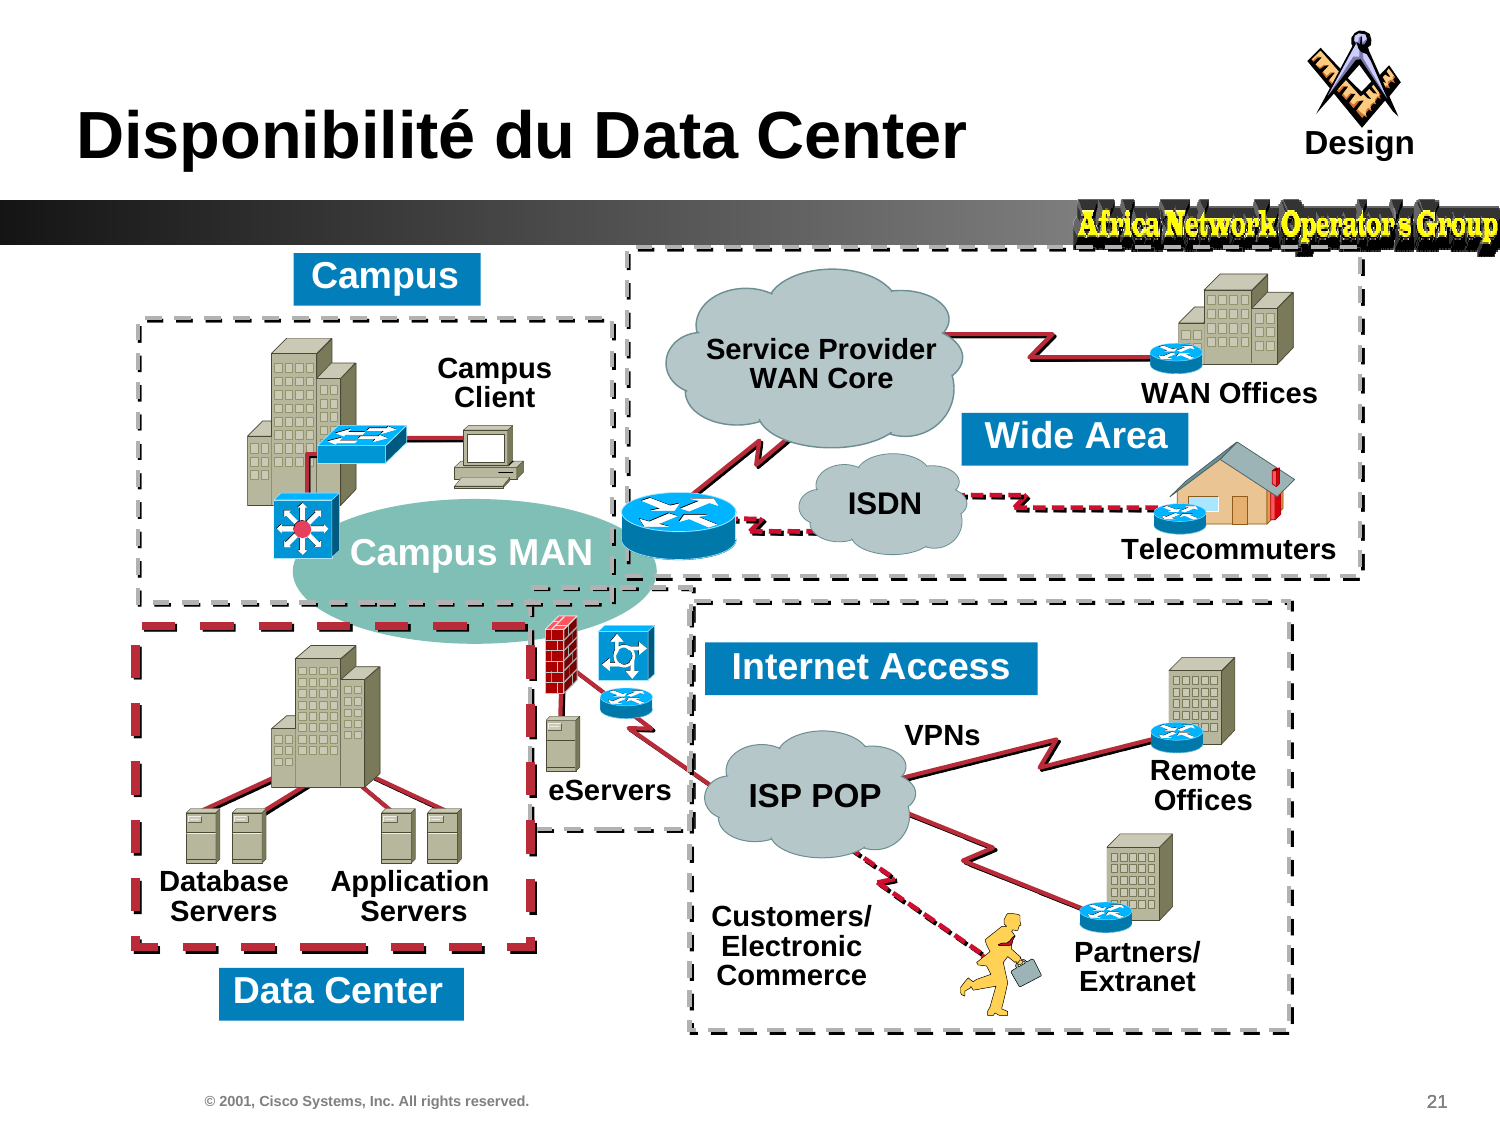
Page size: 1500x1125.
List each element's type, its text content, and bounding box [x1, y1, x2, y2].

picture [621, 492, 670, 510]
picture [683, 499, 716, 510]
picture [642, 514, 675, 527]
picture [644, 499, 678, 510]
picture [1180, 726, 1193, 730]
text_box VPNs [890, 714, 995, 759]
picture [1079, 926, 1097, 933]
text_box Remote Offices [1125, 750, 1282, 823]
picture [798, 452, 968, 556]
text_box [293, 253, 481, 306]
picture [621, 542, 737, 561]
picture [1150, 343, 1165, 349]
picture [386, 425, 408, 464]
picture [1153, 441, 1296, 525]
picture [1150, 657, 1236, 754]
picture [1150, 368, 1166, 374]
picture [1153, 527, 1207, 535]
text_box Campus [298, 248, 482, 303]
picture [703, 729, 917, 859]
title Disponibilité du Data Center [62, 41, 1314, 180]
text_box [292, 498, 657, 644]
picture [1114, 925, 1133, 933]
picture [681, 515, 715, 528]
picture [185, 808, 221, 864]
picture [1186, 367, 1203, 374]
text_box [705, 642, 1038, 696]
text_box WAN Offices [1127, 371, 1332, 417]
picture [1307, 29, 1402, 118]
text_box Wide Area [972, 408, 1191, 463]
picture [453, 425, 525, 489]
text_box Partners/ Extranet [1060, 931, 1216, 1005]
text_box Telecommuters [1106, 528, 1352, 572]
text_box Customers/ Electronic Commerce [677, 896, 906, 999]
text_box [219, 967, 464, 1021]
picture [247, 338, 357, 506]
text_box Campus MAN [335, 525, 608, 581]
picture [600, 687, 653, 704]
picture [688, 492, 737, 539]
picture [1179, 347, 1192, 351]
picture [634, 712, 653, 719]
picture [1179, 354, 1192, 359]
picture [629, 699, 642, 704]
picture [664, 267, 965, 450]
picture [330, 439, 355, 443]
text_box Application Servers [317, 861, 528, 935]
picture [1180, 733, 1193, 738]
picture [1165, 507, 1178, 511]
text_box Internet Access [719, 639, 1033, 694]
picture [960, 913, 1042, 1016]
picture [545, 715, 581, 772]
text_box Data Center [220, 963, 466, 1018]
picture [360, 436, 384, 441]
picture [1108, 913, 1121, 918]
text_box [961, 412, 1169, 466]
picture [271, 645, 381, 788]
text_box eServers [517, 737, 703, 814]
picture [597, 624, 656, 682]
picture [278, 504, 327, 553]
picture [1079, 902, 1104, 918]
text_box Service Provider WAN Core [692, 328, 952, 402]
picture [600, 712, 618, 719]
picture [232, 808, 267, 864]
picture [1182, 514, 1196, 519]
text_box Database Servers [131, 861, 317, 935]
picture [427, 808, 462, 864]
picture [339, 430, 363, 435]
picture [1160, 354, 1172, 359]
picture [369, 425, 394, 433]
text_box Design [1292, 118, 1428, 168]
picture [1106, 833, 1174, 922]
picture [544, 615, 578, 695]
picture [1161, 733, 1173, 738]
picture [332, 551, 340, 559]
text_box Campus Client [423, 347, 567, 421]
picture [1163, 347, 1175, 351]
text_box ISP POP [734, 772, 896, 822]
text_box ISDN [834, 481, 937, 528]
picture [1070, 180, 1500, 366]
picture [1164, 514, 1177, 521]
picture [381, 808, 416, 864]
picture [1163, 726, 1175, 730]
